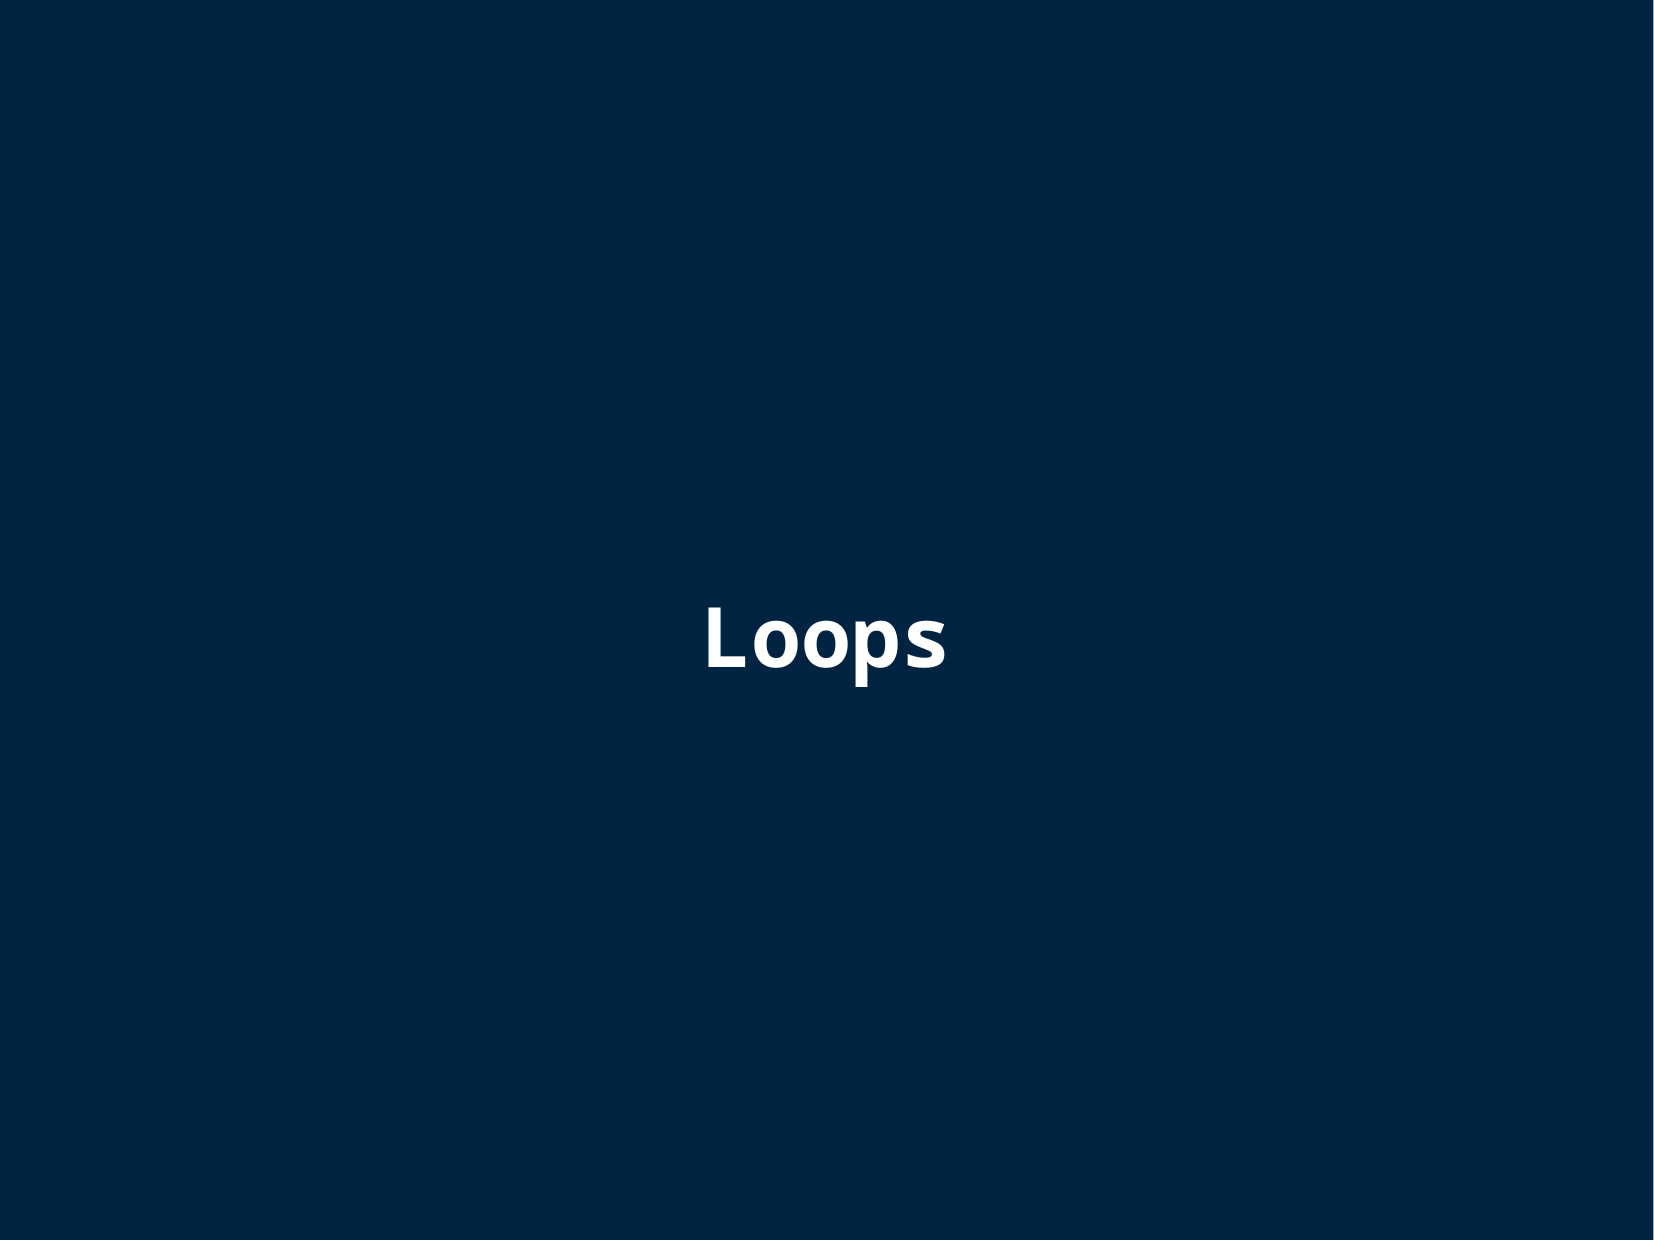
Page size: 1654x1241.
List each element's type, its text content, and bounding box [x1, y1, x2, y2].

text_box Loops [261, 571, 1393, 670]
